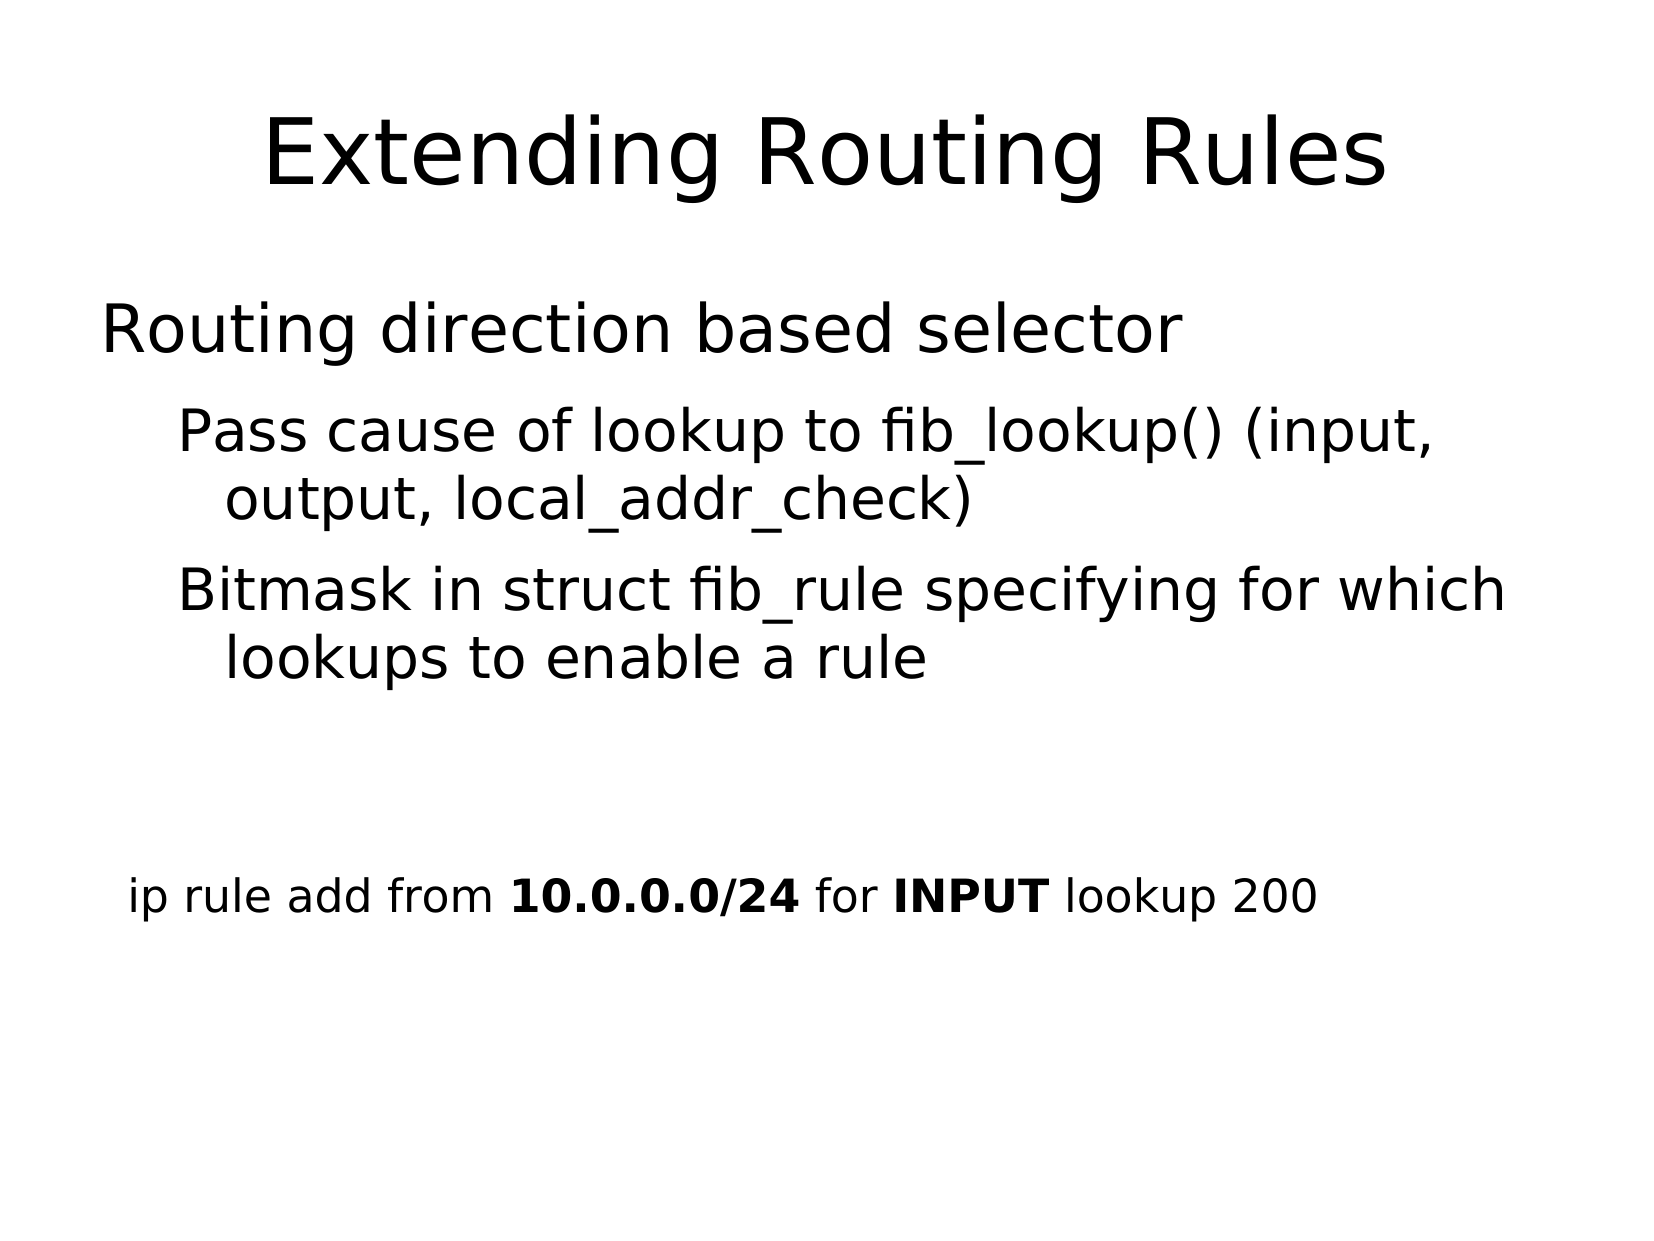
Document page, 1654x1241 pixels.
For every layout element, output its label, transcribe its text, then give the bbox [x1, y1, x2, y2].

title Extending Routing Rules [82, 49, 1571, 257]
text_box ip rule add from 10.0.0.0/24 for INPUT lookup 200 [112, 862, 1538, 931]
list Routing direction based selector Pass cause of lookup to fib_lookup() (input, output, local_addr_check) Bitmask in struct fib_rule specifying for which lookups to enable a rule [82, 290, 1571, 751]
